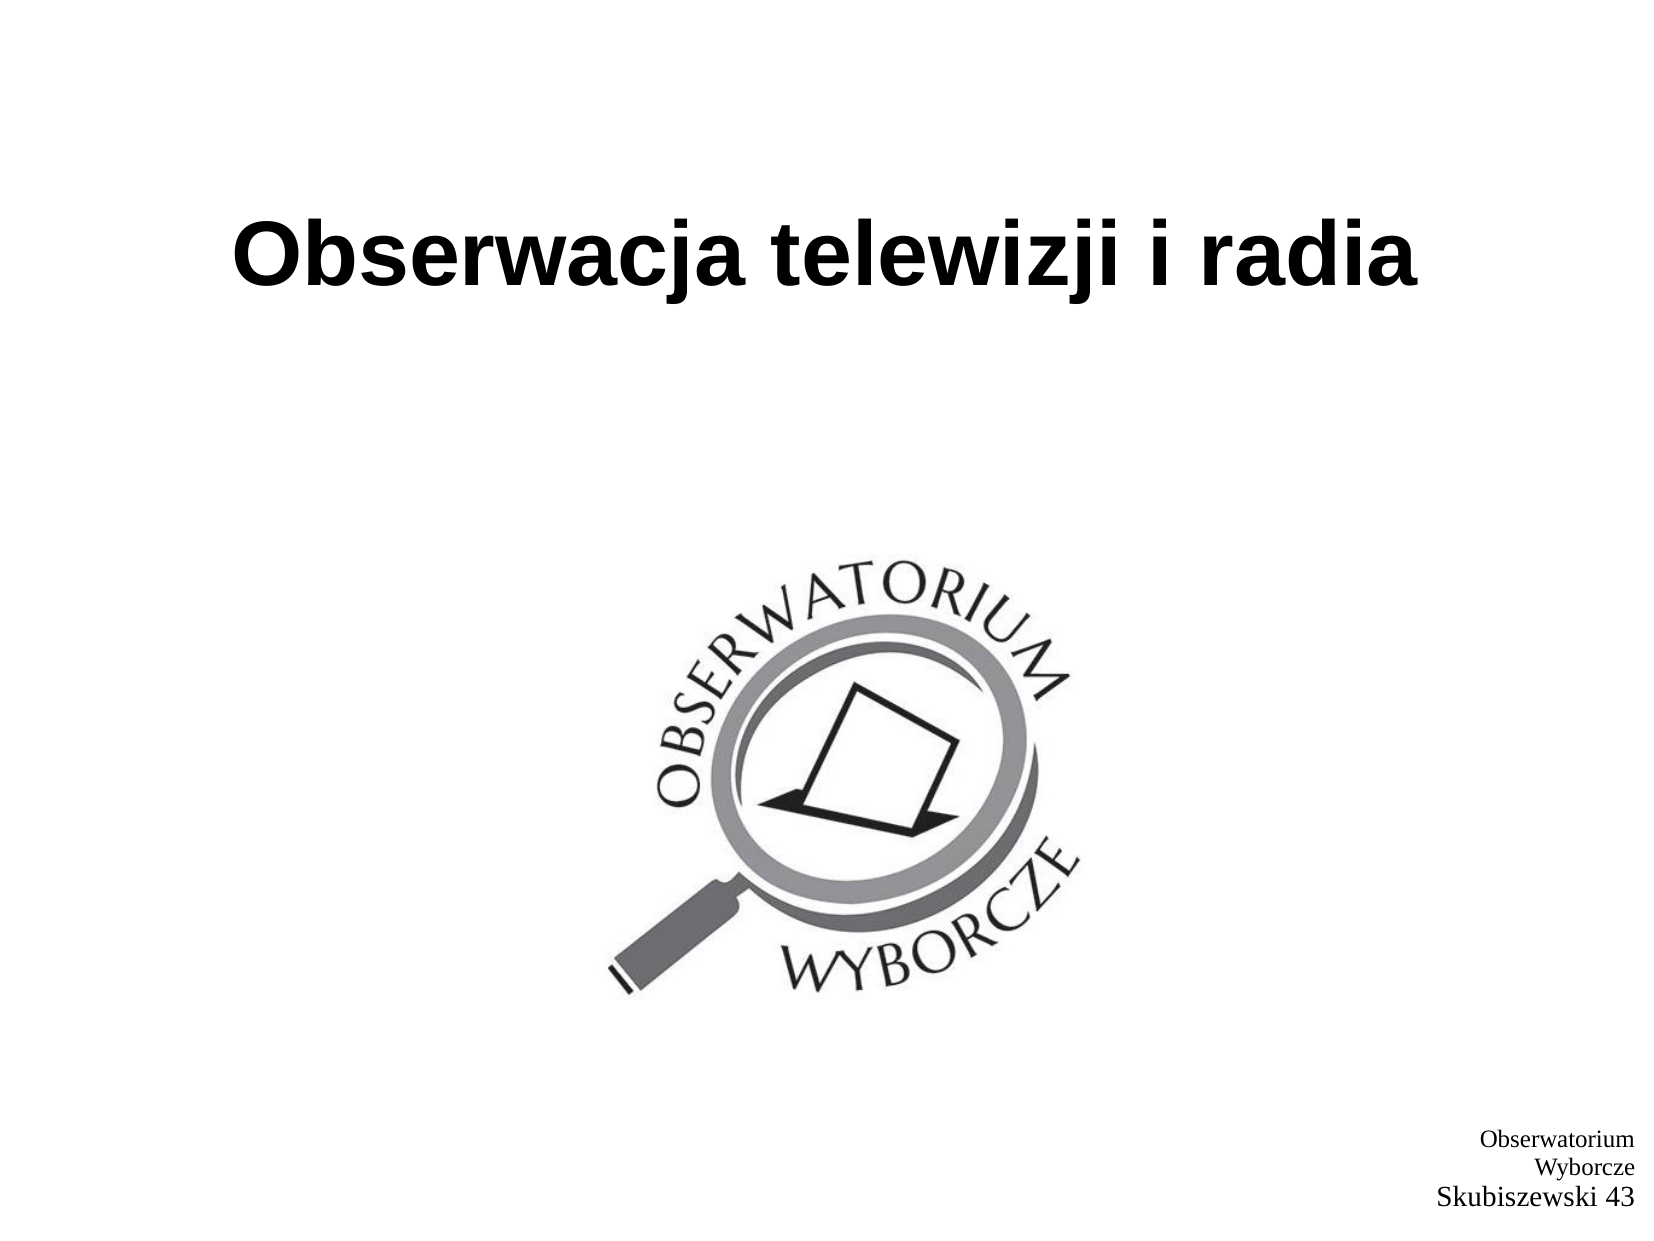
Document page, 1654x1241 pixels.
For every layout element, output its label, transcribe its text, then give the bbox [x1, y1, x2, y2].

title Obserwacja telewizji i radia [80, 99, 1569, 511]
picture [450, 554, 1242, 1001]
